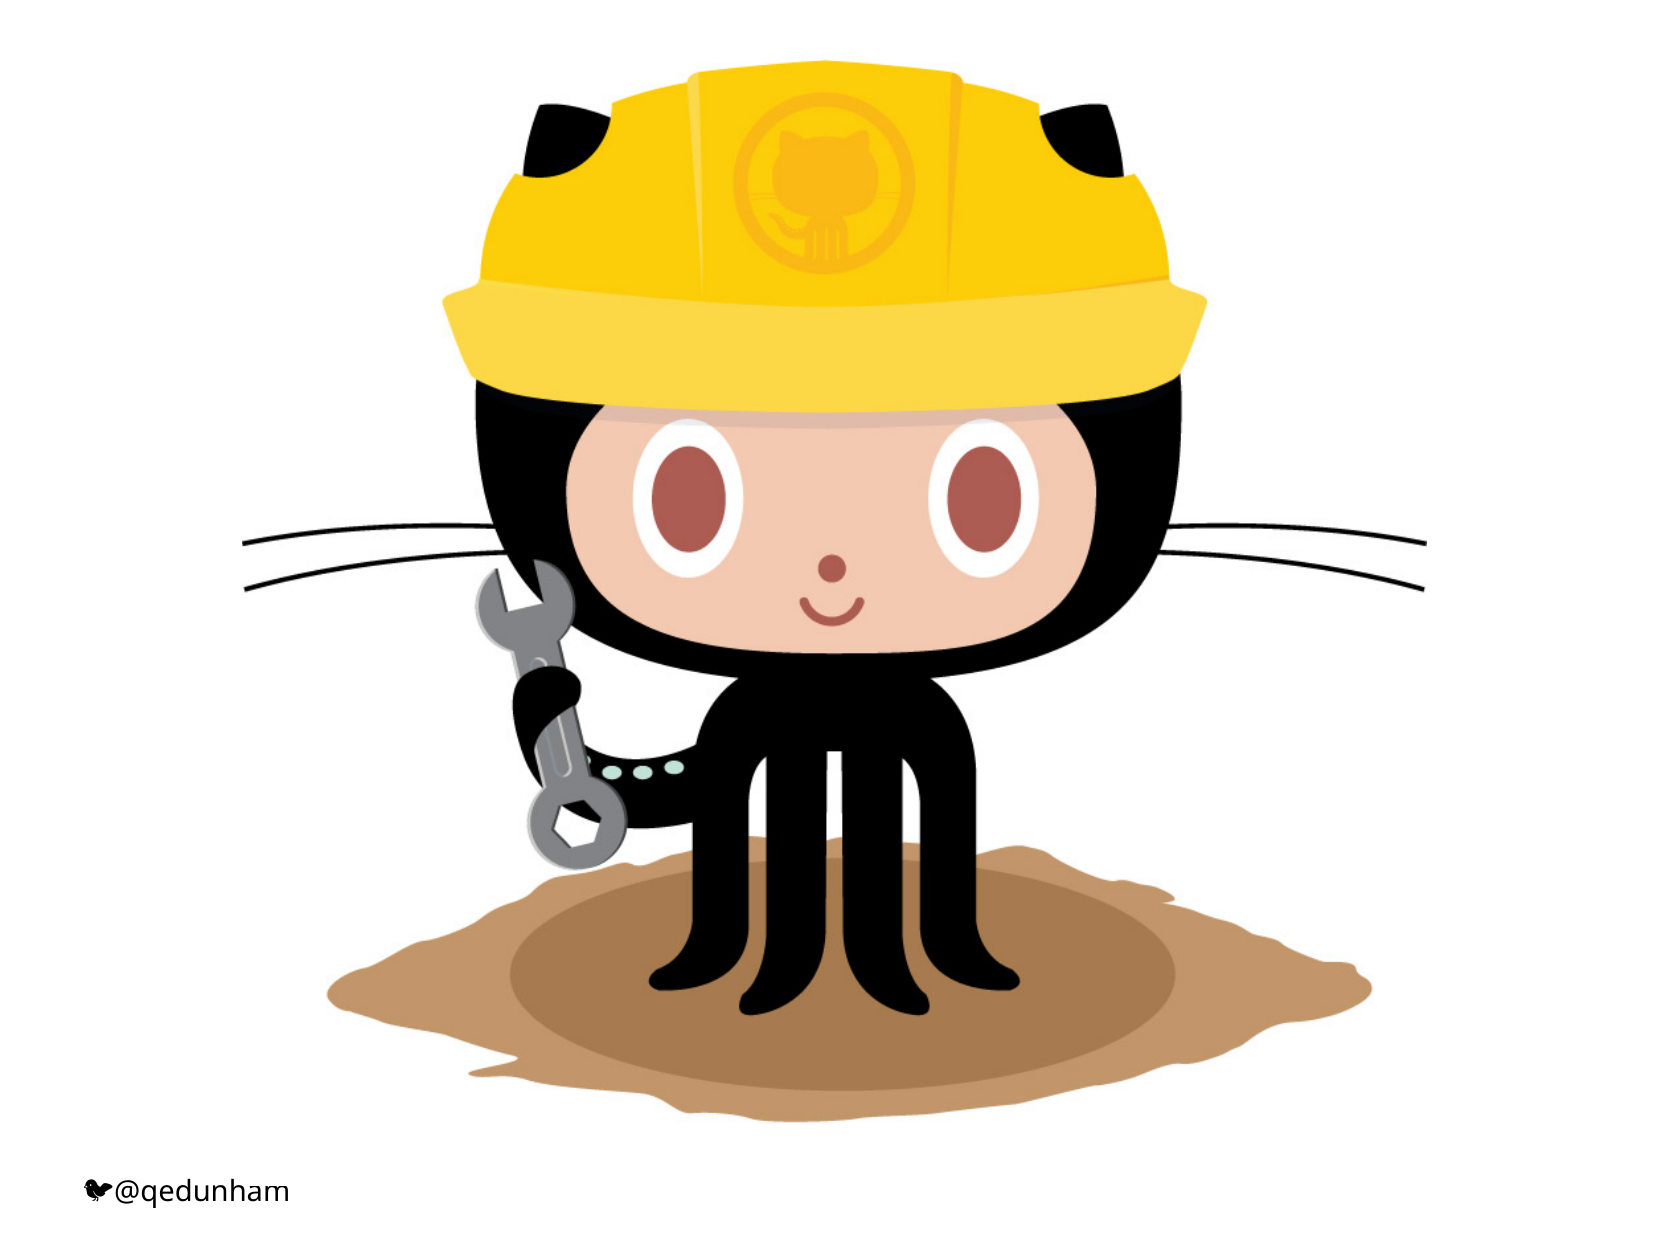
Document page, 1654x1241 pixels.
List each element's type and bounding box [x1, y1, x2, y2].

picture [242, 0, 1427, 1186]
